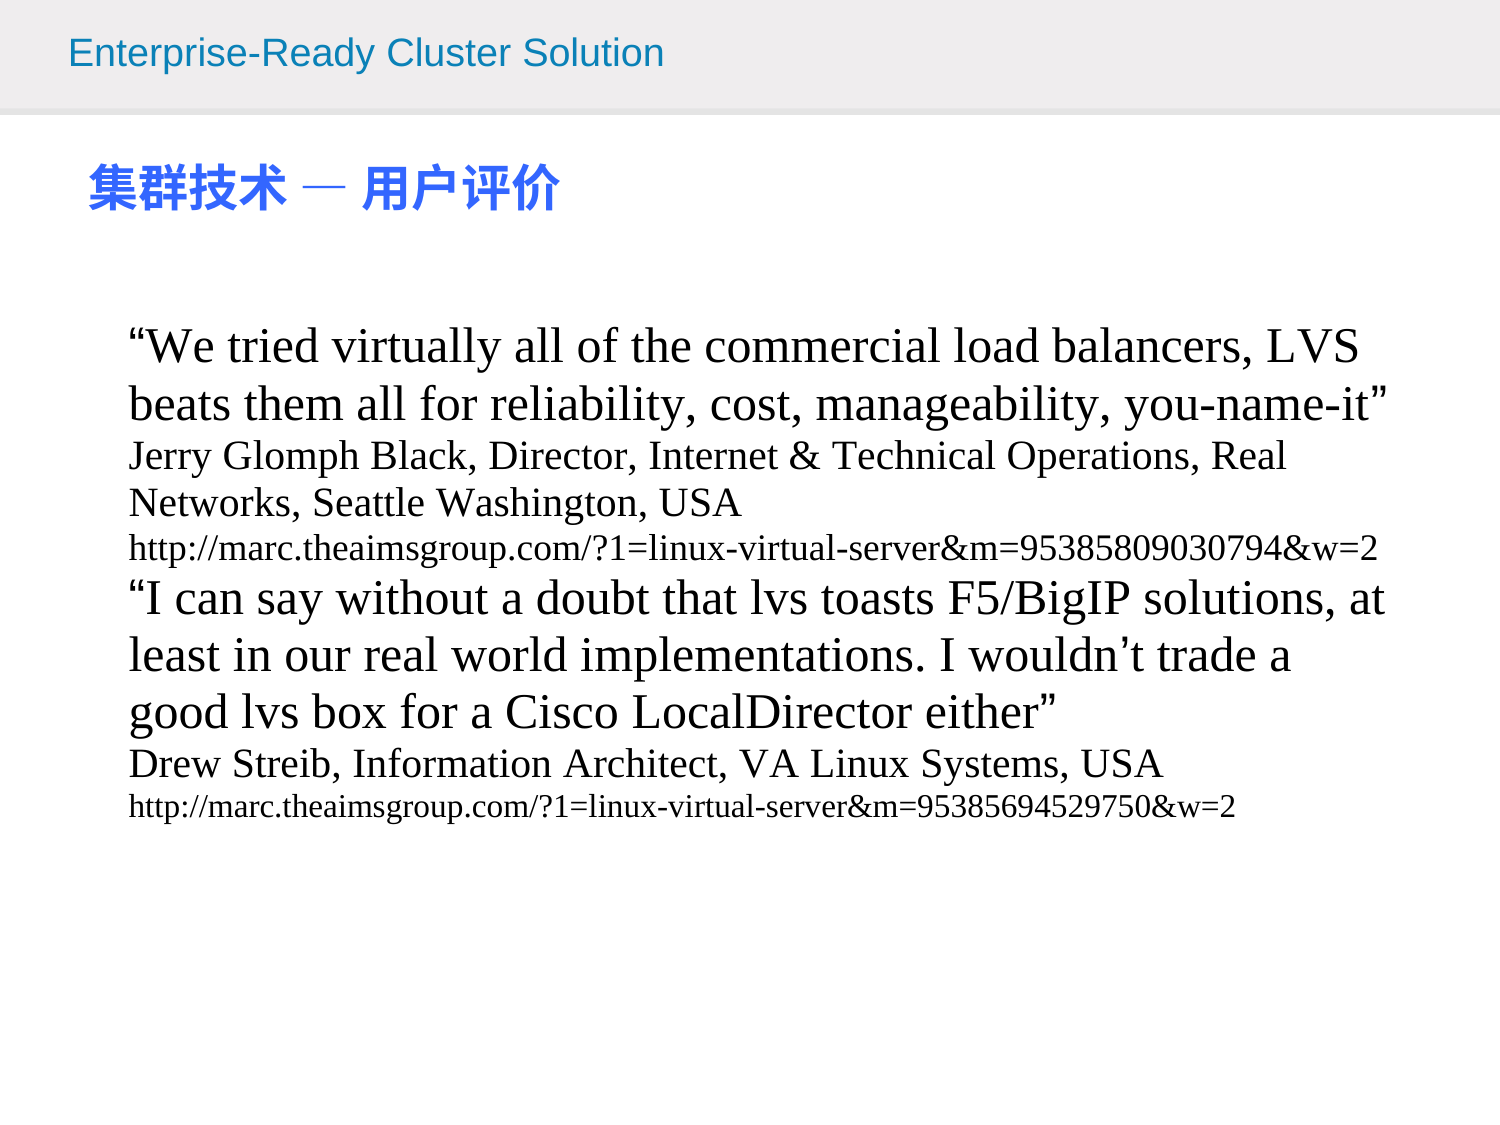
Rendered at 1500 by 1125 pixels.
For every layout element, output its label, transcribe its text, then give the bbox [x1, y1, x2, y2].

picture [0, 0, 1500, 115]
text_box 集群技术 — 用户评价 [88, 160, 1351, 219]
text_box “We tried virtually all of the commercial load balancers, LVS beats them all for reliability, cost, manageability, you-name-it” Jerry Glomph Black, Director, Internet & Technical Operations, Real Networks, Seattle Washington, USA http://marc.theaimsgroup.com/?1=linux-virtual-server&m=95385809030794&w=2 “I can say without a doubt that lvs toasts F5/BigIP solutions, at least in our real world implementations. I wouldn’t trade a good lvs box for a Cisco LocalDirector either” Drew Streib, Information Architect, VA Linux Systems, USA http://marc.theaimsgroup.com/?1=linux-virtual-server&m=95385694529750&w=2 [128, 317, 1404, 826]
